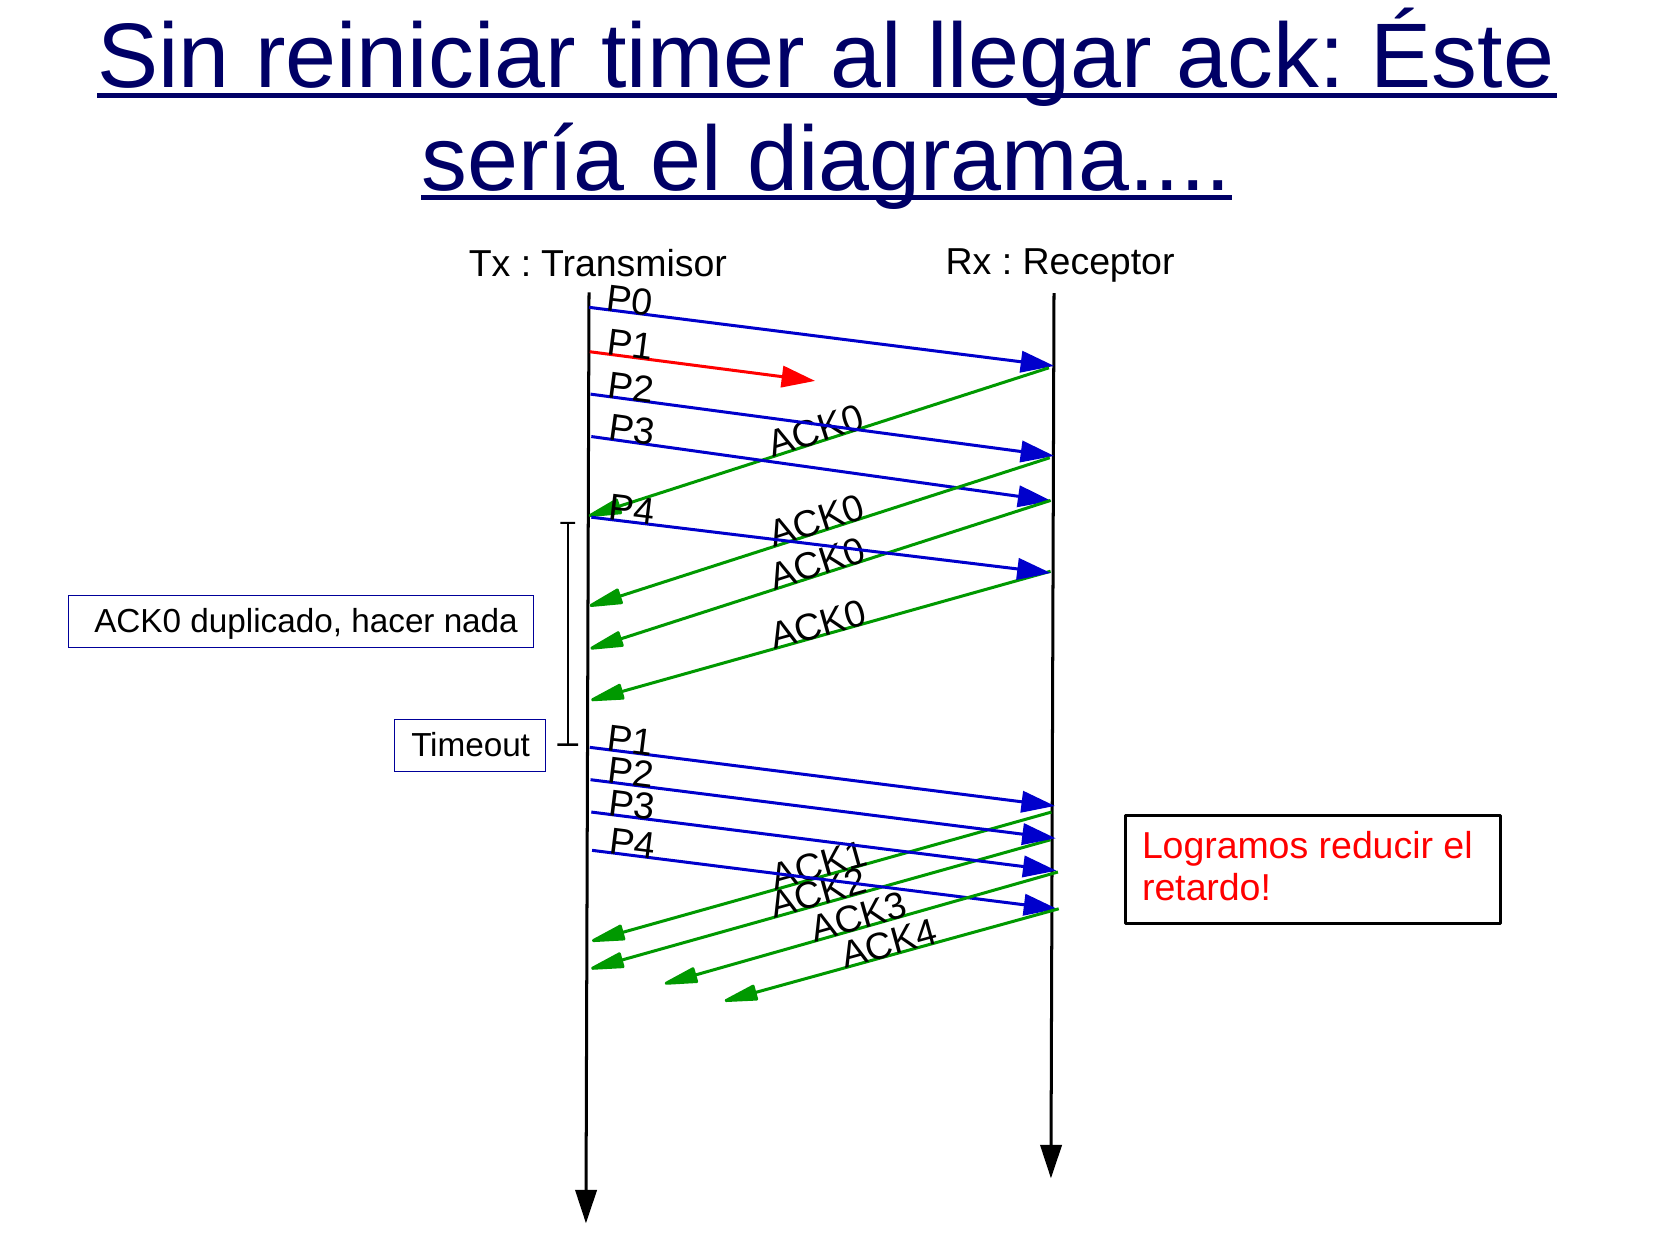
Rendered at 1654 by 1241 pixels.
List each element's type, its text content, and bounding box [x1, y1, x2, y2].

text_box Logramos reducir el retardo! [1125, 815, 1501, 924]
title Sin reiniciar timer al llegar ack: Éste sería el diagrama.... [82, 4, 1571, 210]
text_box Tx : Transmisor [454, 235, 755, 292]
text_box ACK0 duplicado, hacer nada [68, 595, 534, 648]
text_box Rx : Receptor [930, 232, 1231, 290]
text_box Timeout [394, 719, 546, 772]
